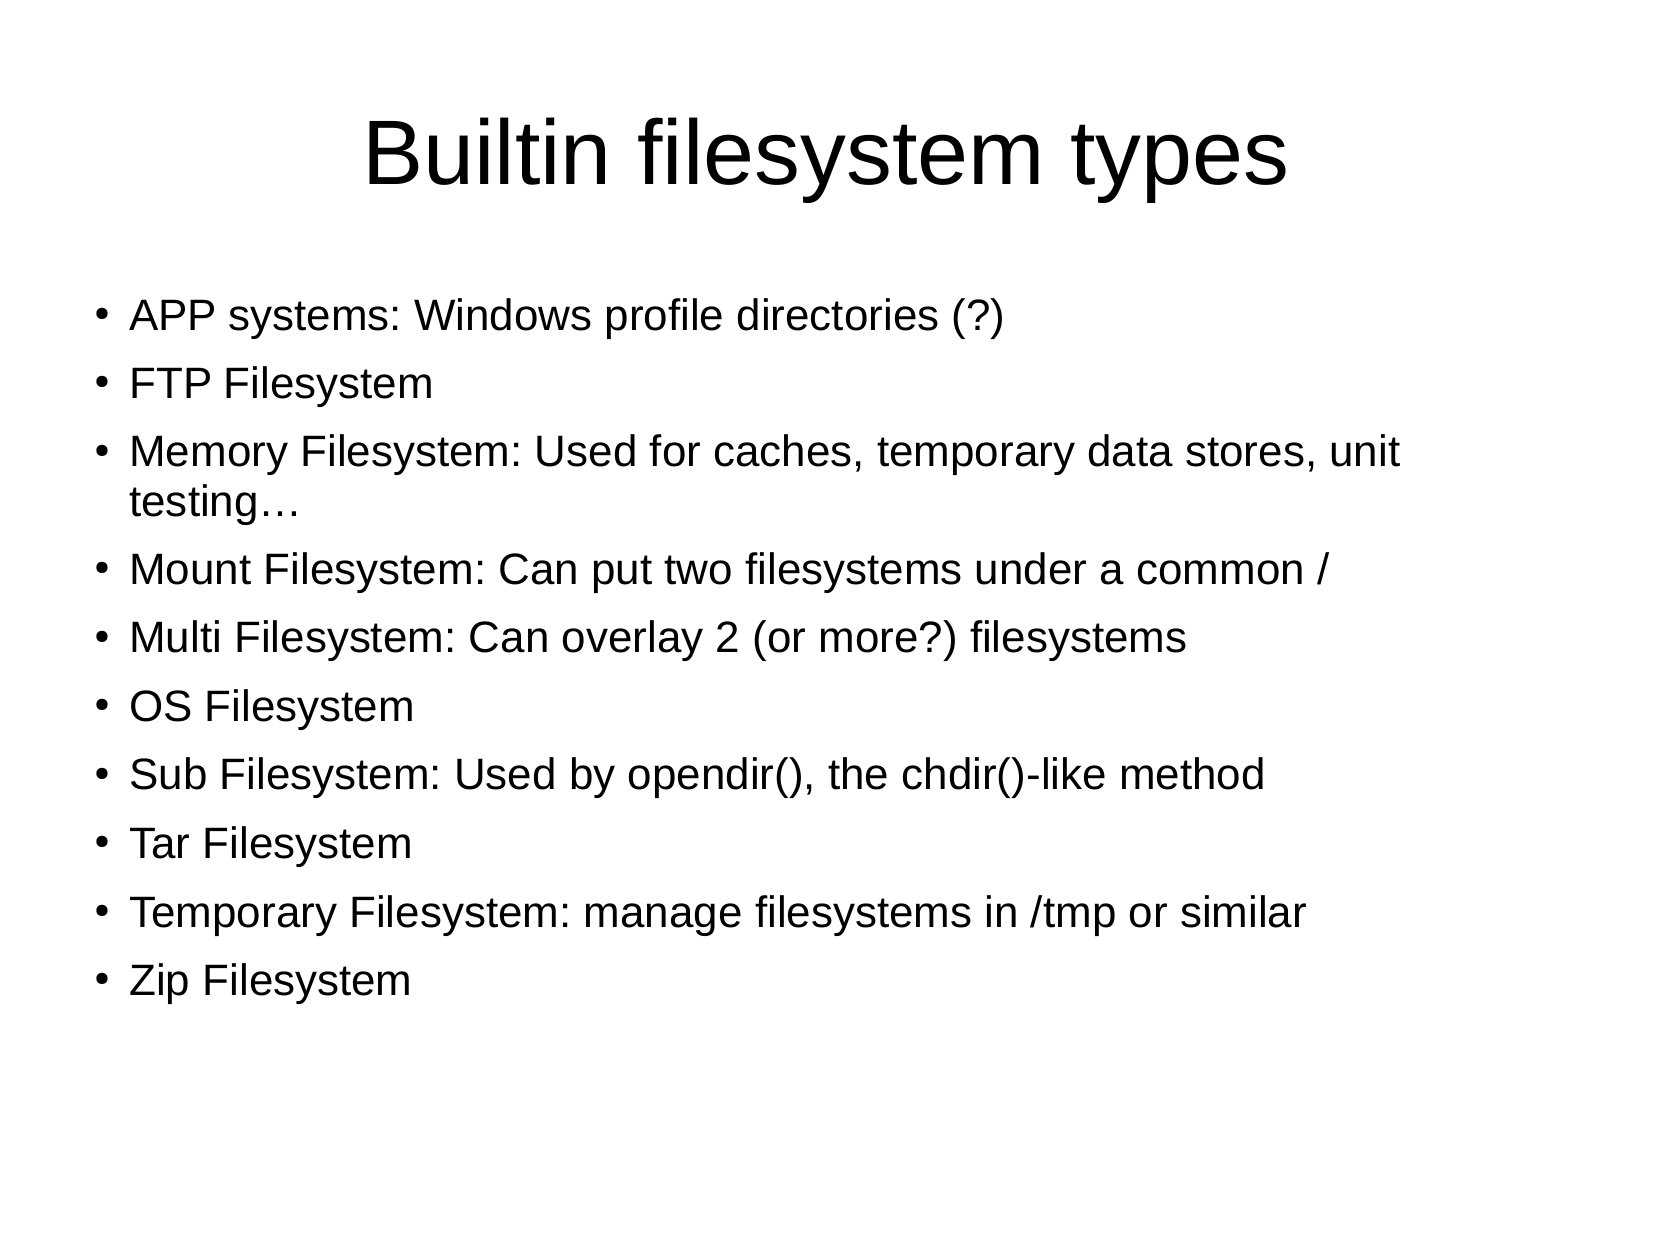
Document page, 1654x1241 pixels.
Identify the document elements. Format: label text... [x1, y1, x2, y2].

title Builtin filesystem types [82, 49, 1571, 257]
text_box [82, 290, 1571, 1010]
